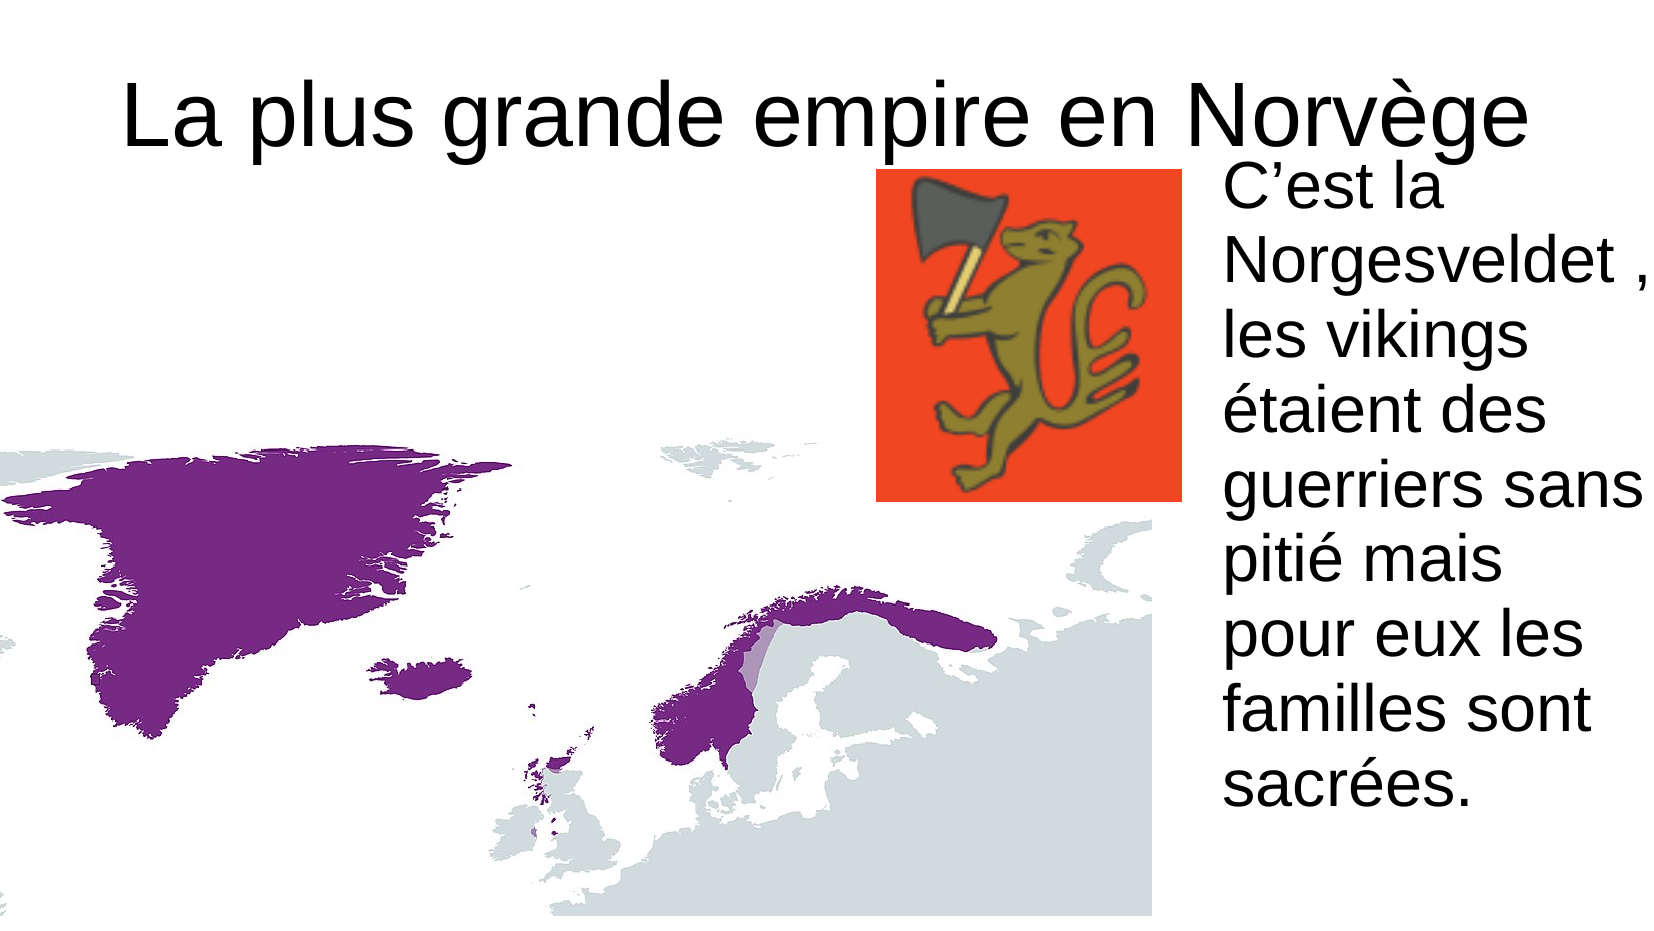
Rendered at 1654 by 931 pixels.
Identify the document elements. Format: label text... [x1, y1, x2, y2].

list C’est la Norgesveldet ,les vikings étaient des guerriers sans pitié mais pour eux les familles sont sacrées. [1151, 147, 1654, 916]
title La plus grande empire en Norvège [82, 37, 1571, 193]
picture [0, 169, 1182, 916]
